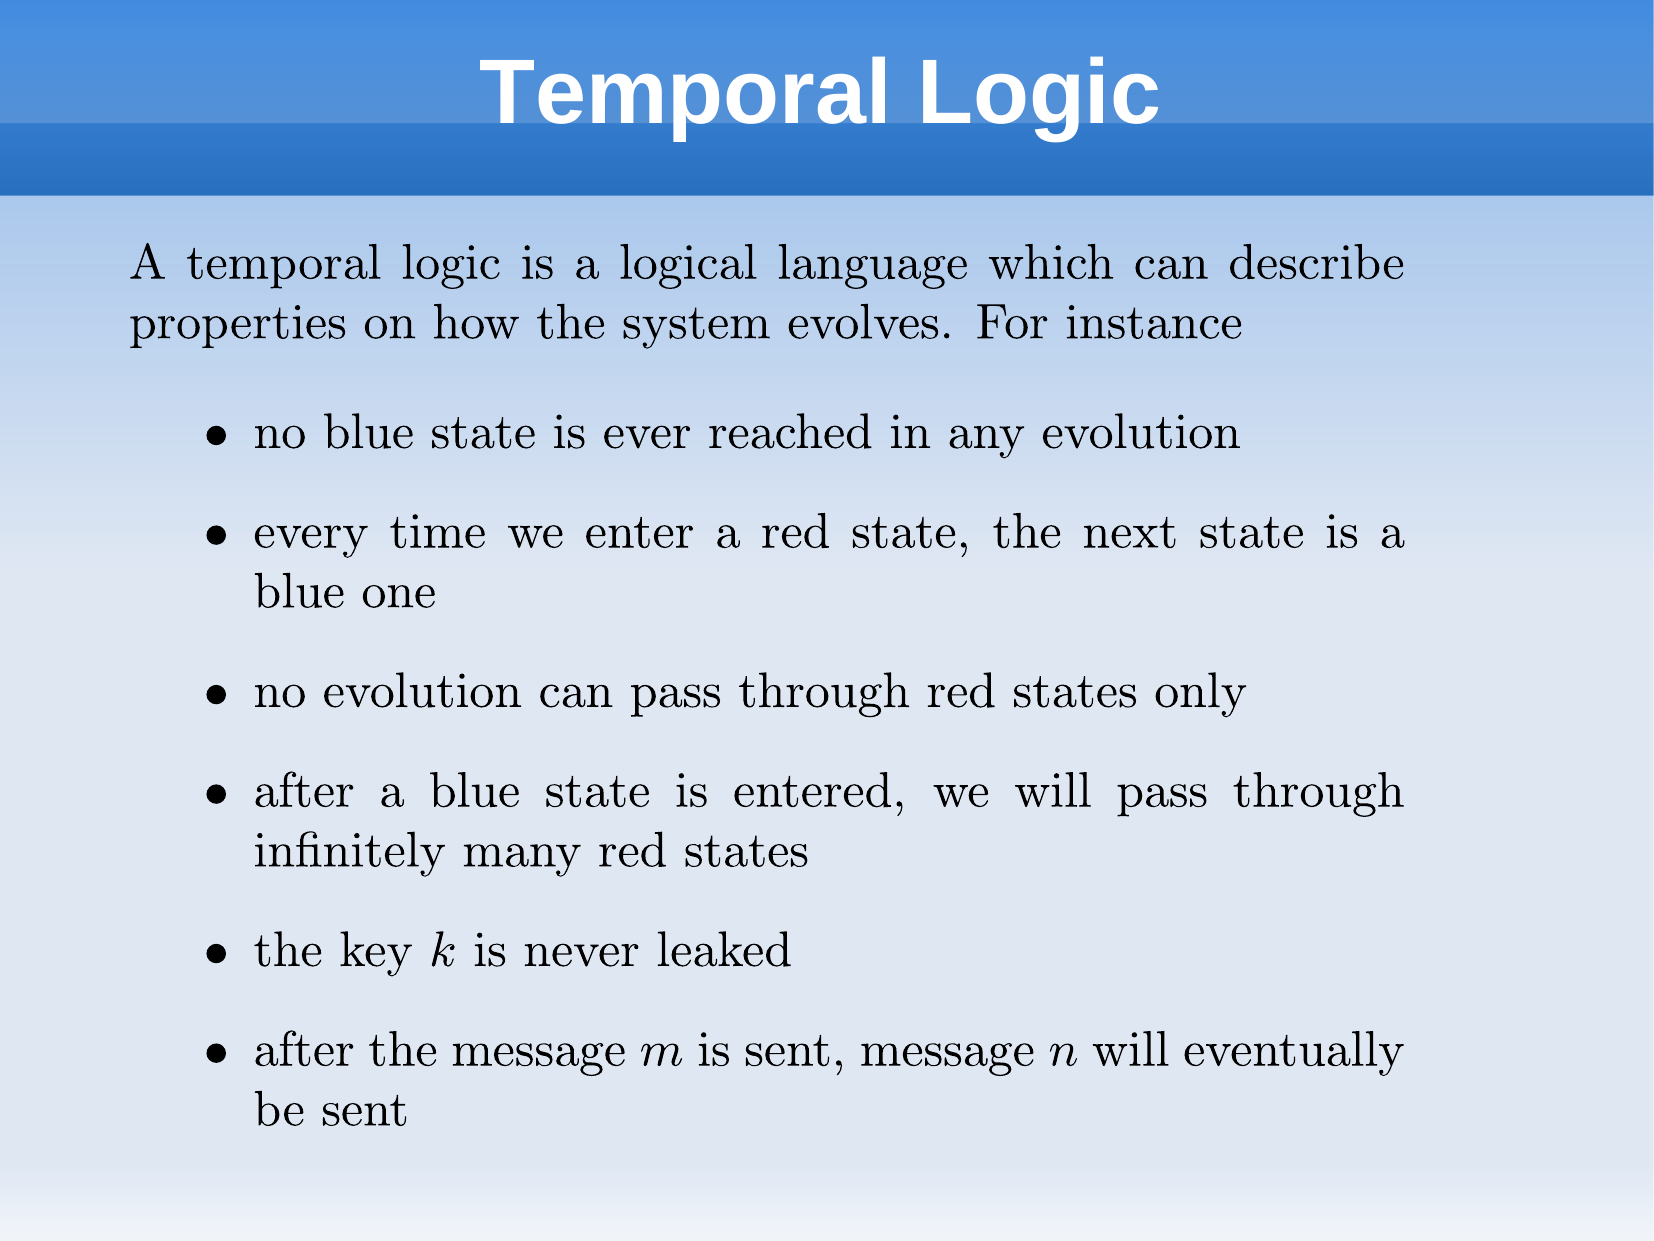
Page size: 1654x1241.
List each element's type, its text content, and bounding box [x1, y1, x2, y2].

text_box [128, 242, 1406, 1127]
title Temporal Logic [76, 0, 1565, 188]
picture [0, 0, 1654, 1241]
